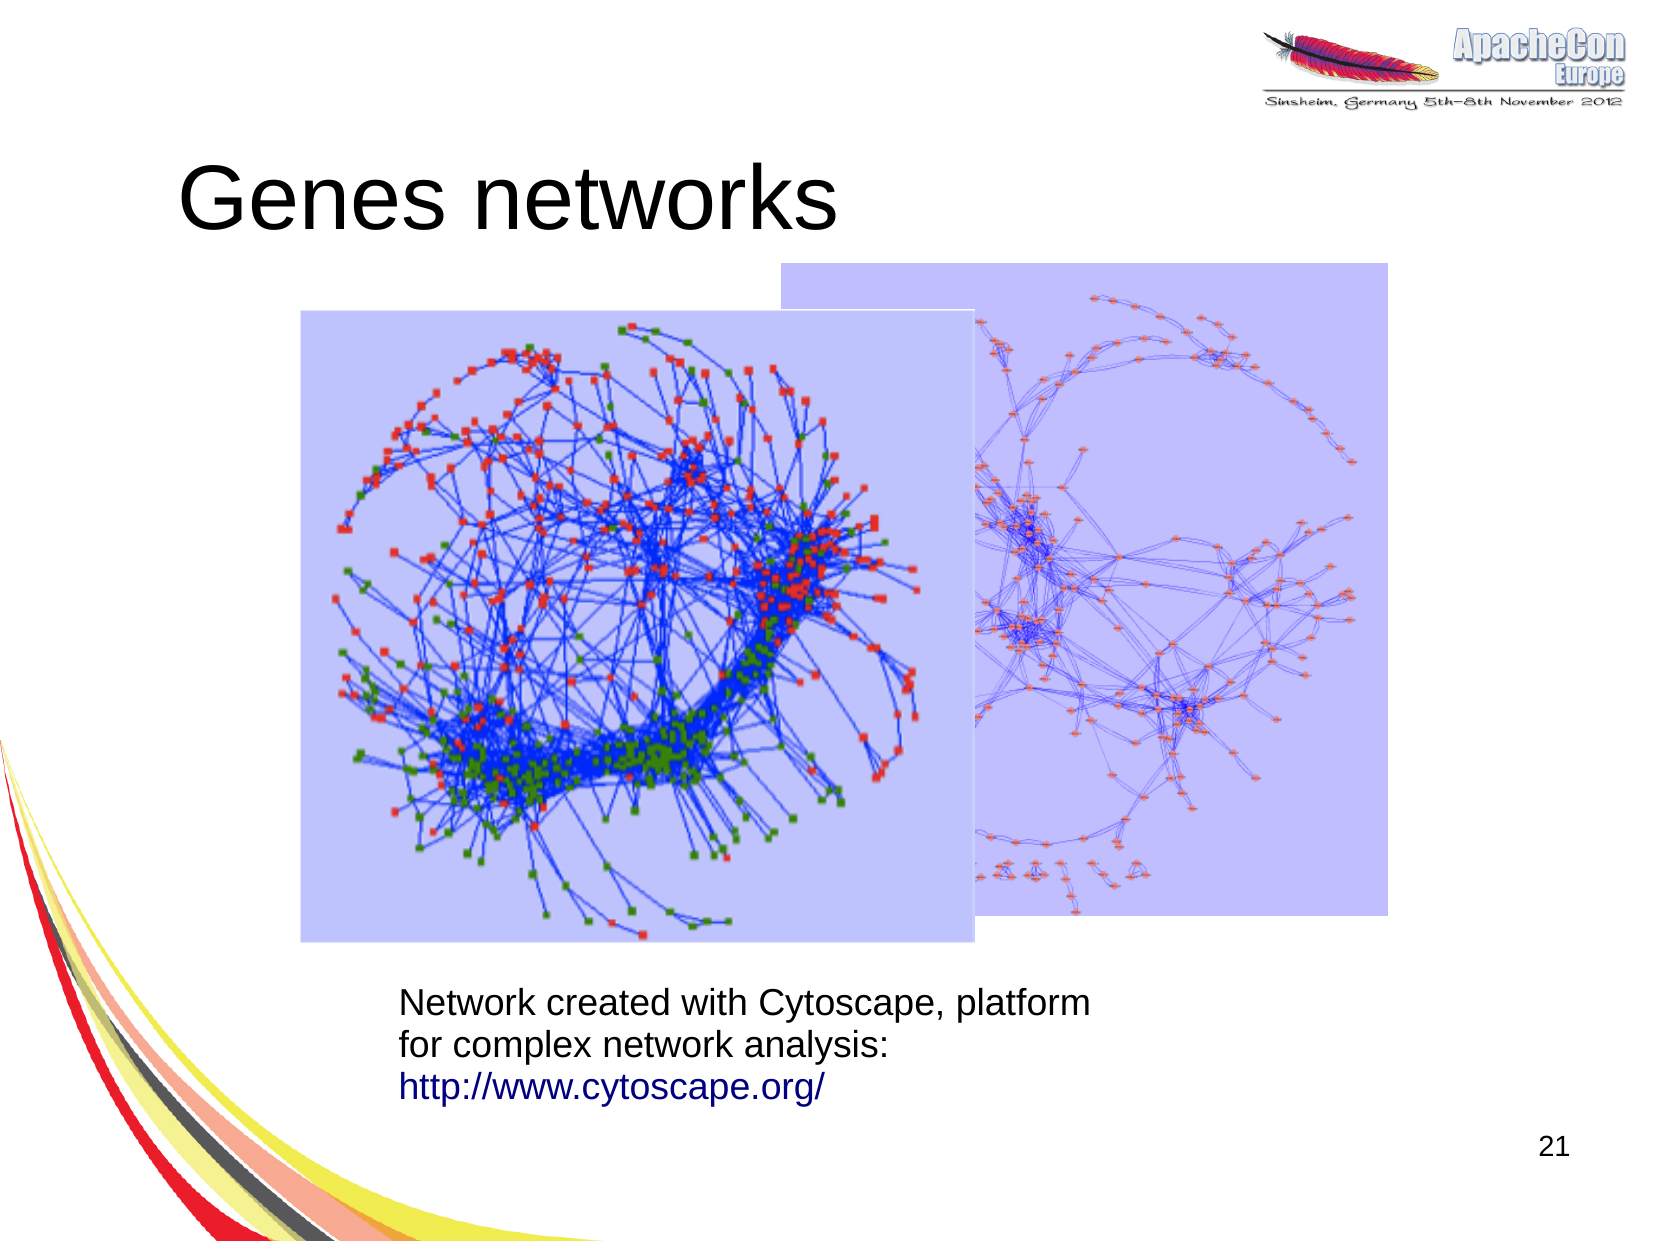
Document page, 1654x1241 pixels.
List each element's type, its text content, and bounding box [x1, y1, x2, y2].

picture [0, 0, 1654, 1241]
title Genes networks [177, 141, 1536, 254]
text_box Network created with Cytoscape, platform for complex network analysis: http://www.cytoscape.org/ [383, 974, 1123, 1150]
